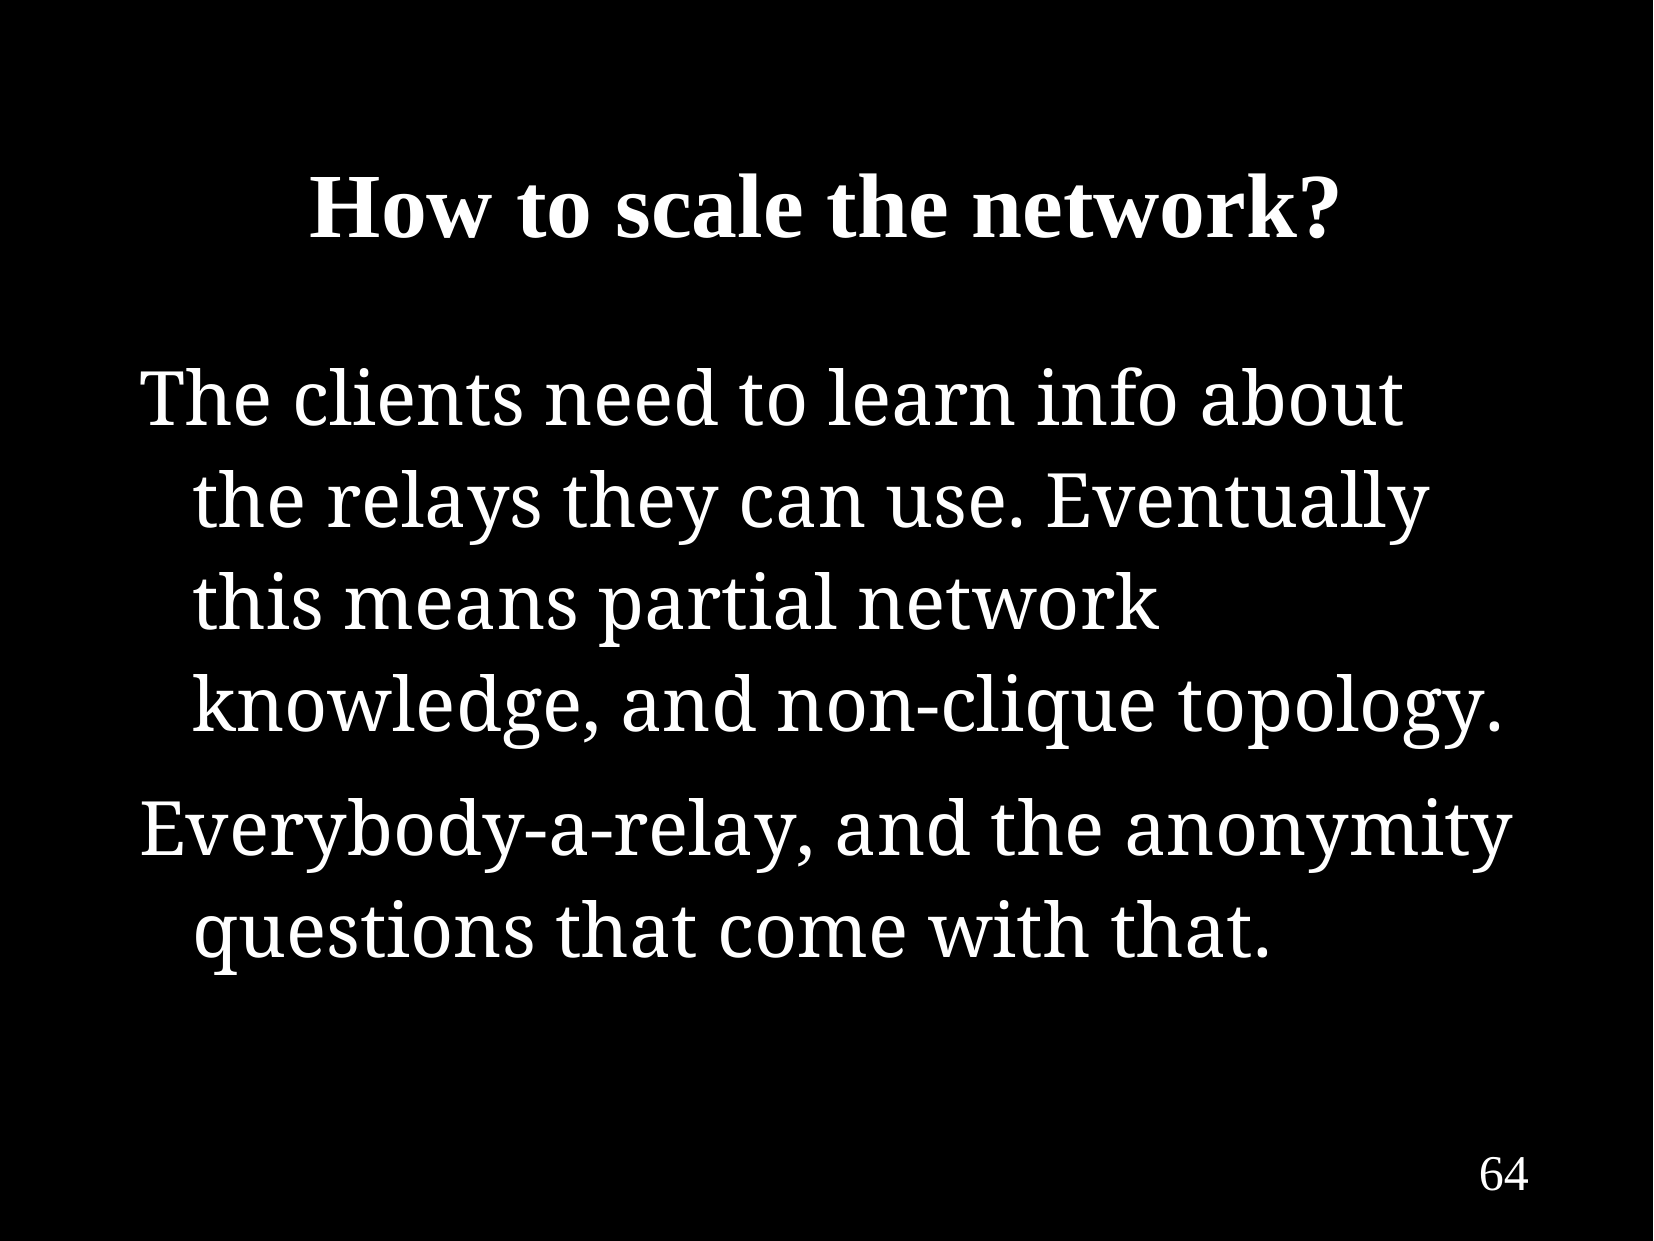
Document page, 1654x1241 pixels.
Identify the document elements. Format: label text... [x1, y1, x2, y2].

list The clients need to learn info about the relays they can use. Eventually this means partial network knowledge, and non-clique topology. Everybody-a-relay, and the anonymity questions that come with that. [121, 344, 1534, 1127]
title How to scale the network? [121, 102, 1534, 311]
